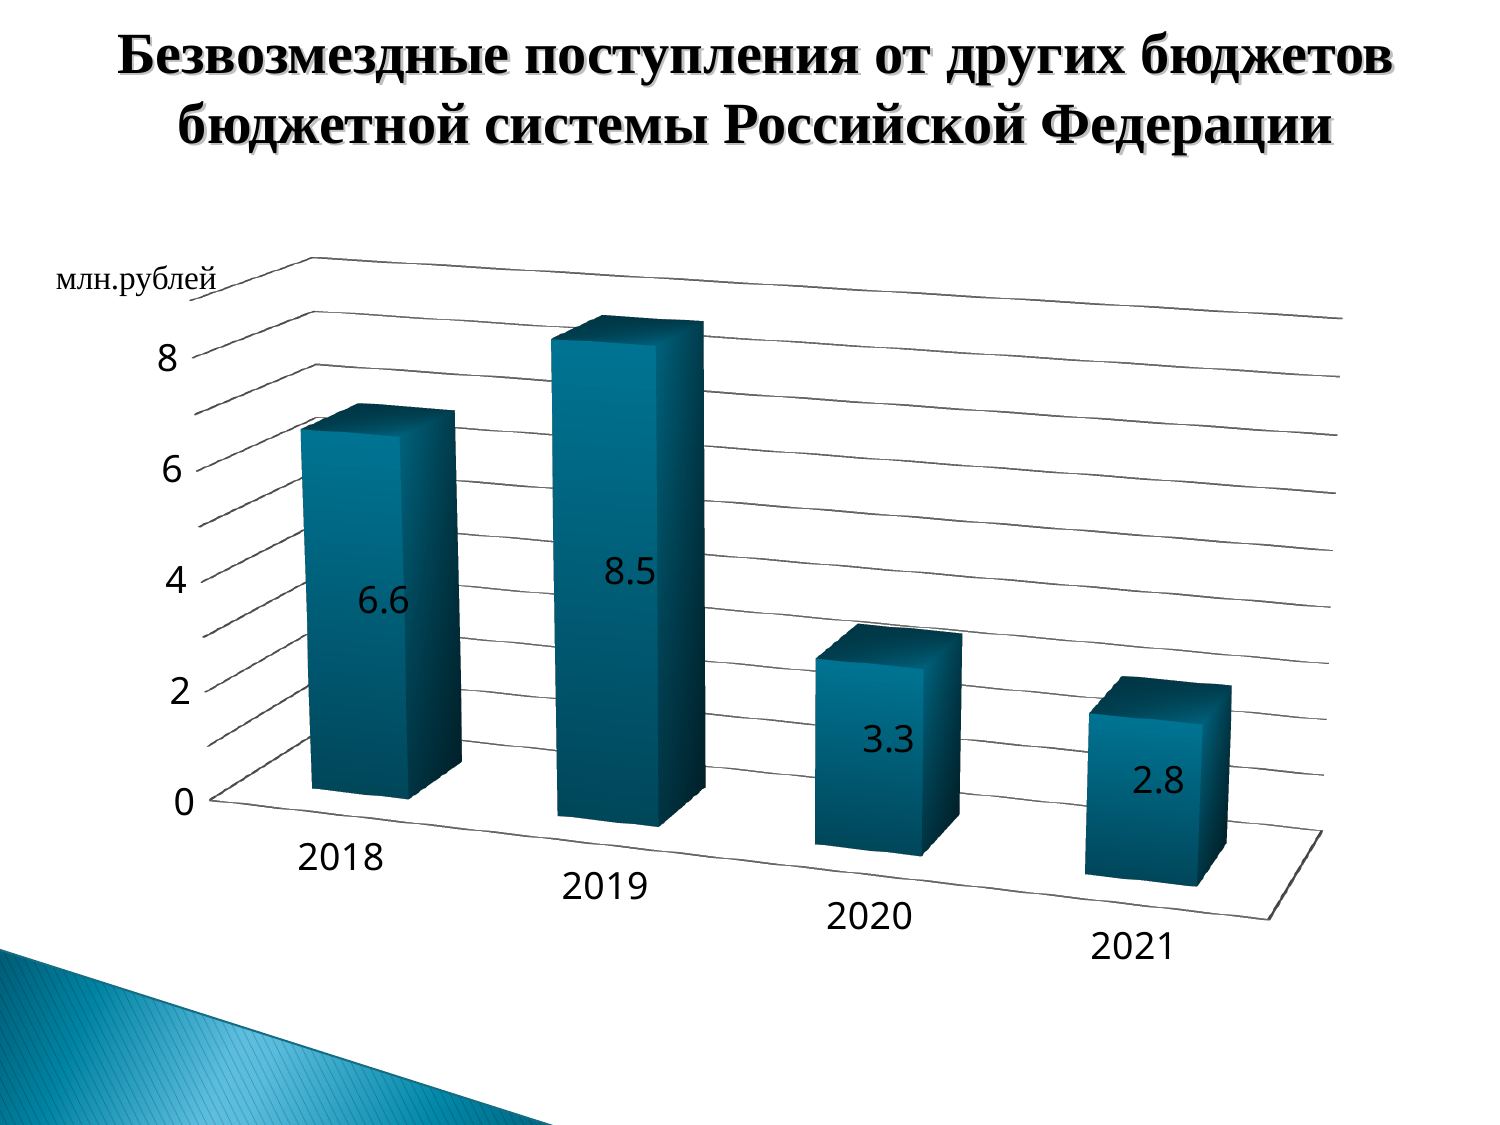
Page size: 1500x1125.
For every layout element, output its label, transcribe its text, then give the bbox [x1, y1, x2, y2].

text_box млн.рублей [40, 248, 301, 305]
chart [75, 242, 1426, 986]
text_box Безвозмездные поступления от других бюджетов бюджетной системы Российской Федерации [29, 7, 1482, 162]
